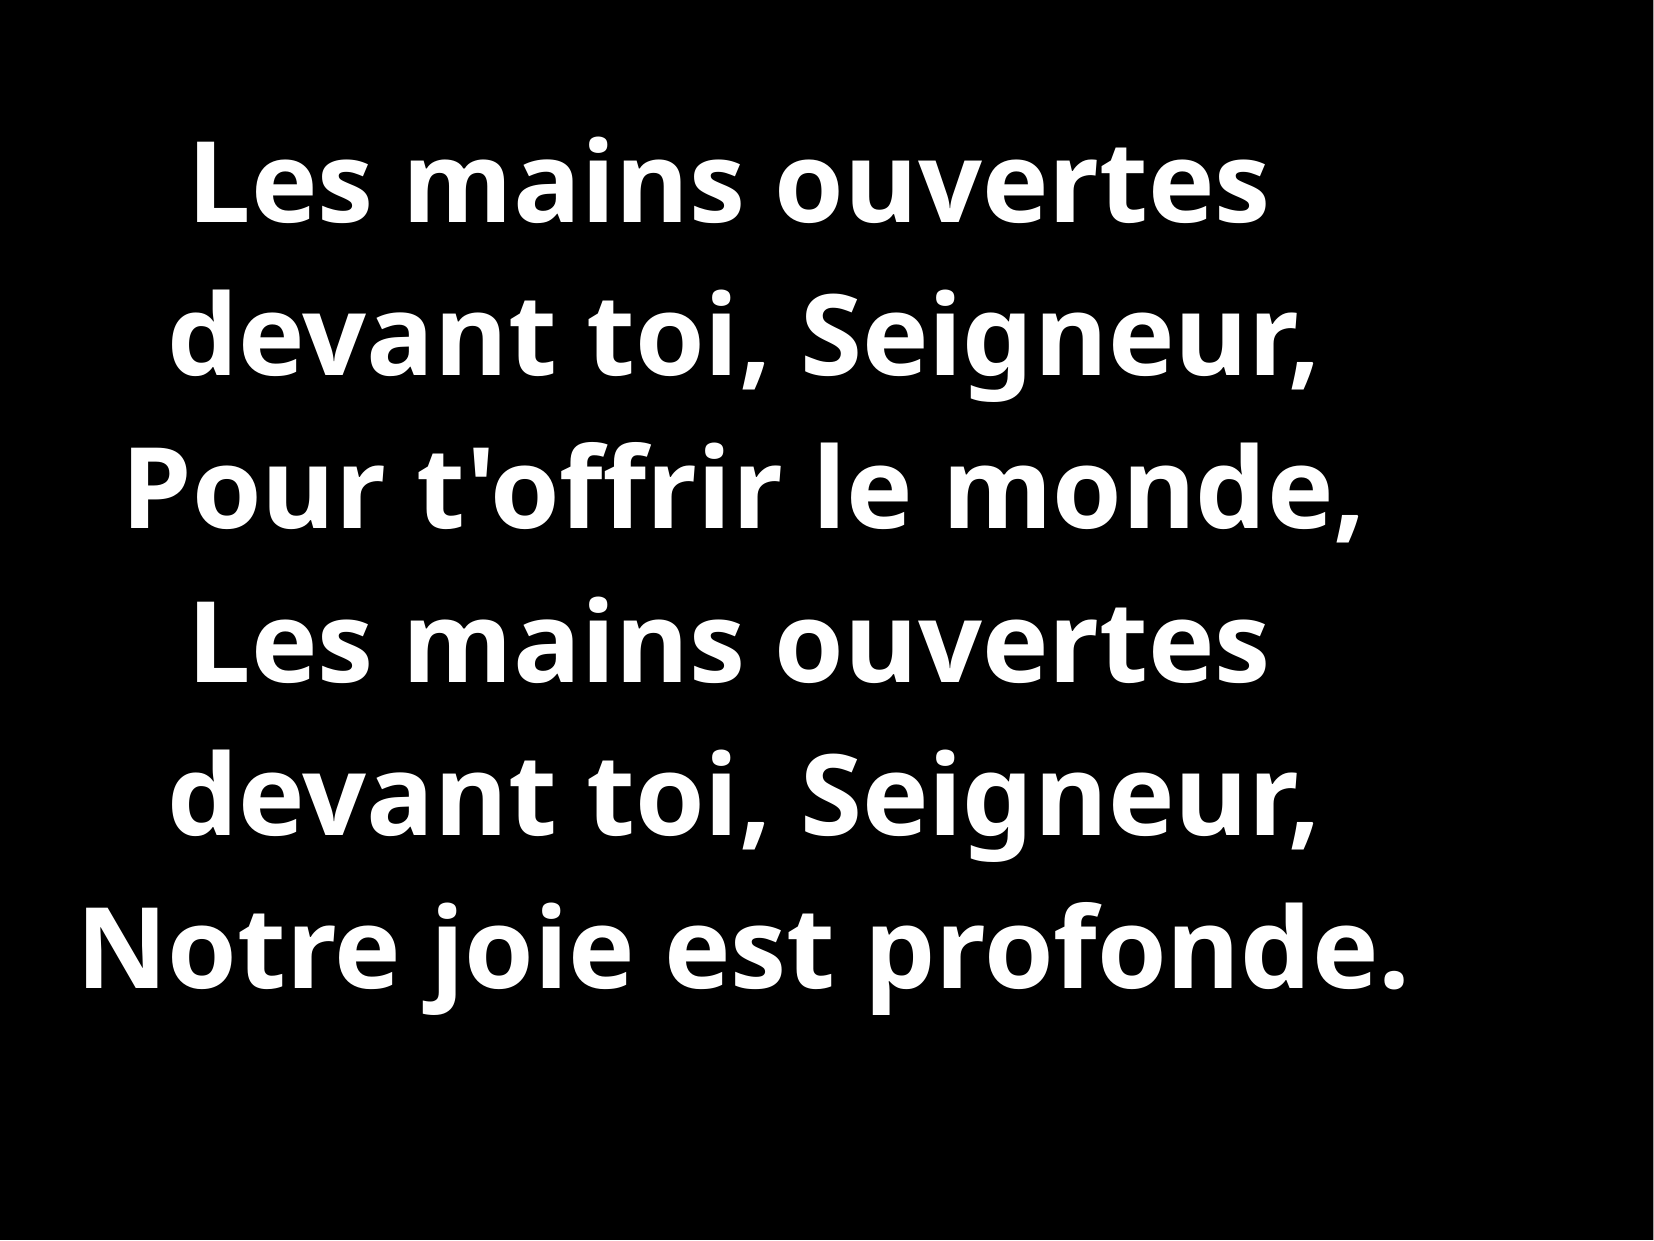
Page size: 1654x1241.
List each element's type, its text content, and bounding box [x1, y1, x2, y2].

subtitle Les mains ouvertes devant toi, Seigneur, Pour t'offrir le monde, Les mains ouvertes devant toi, Seigneur, Notre joie est profonde. [0, 0, 1489, 1190]
